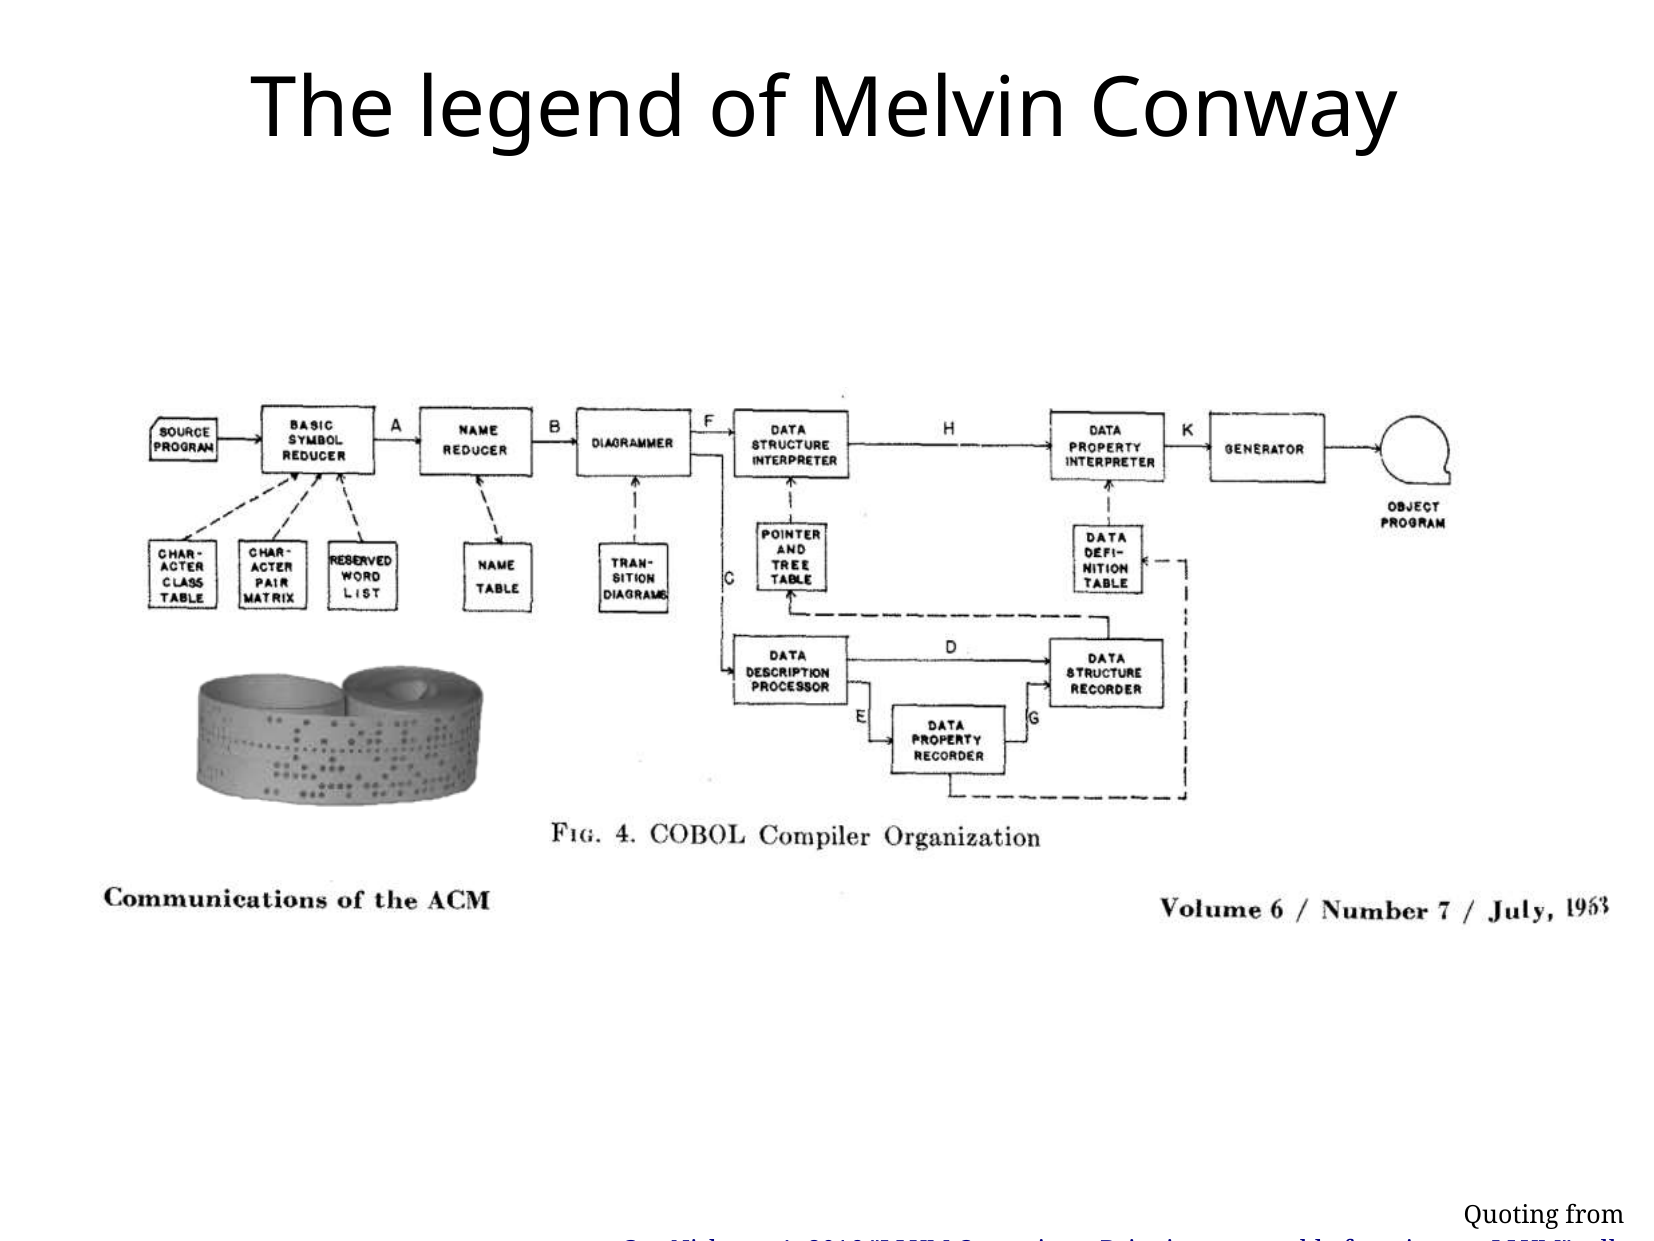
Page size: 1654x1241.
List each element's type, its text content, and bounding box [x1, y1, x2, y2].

picture [89, 387, 1620, 930]
text_box The legend of Melvin Conway [30, 39, 1621, 211]
text_box Quoting from Gor Nishanov's 2016 "LLVM Coroutines: Bringing resumable functions to LLVM" talk. [581, 1189, 1647, 1241]
